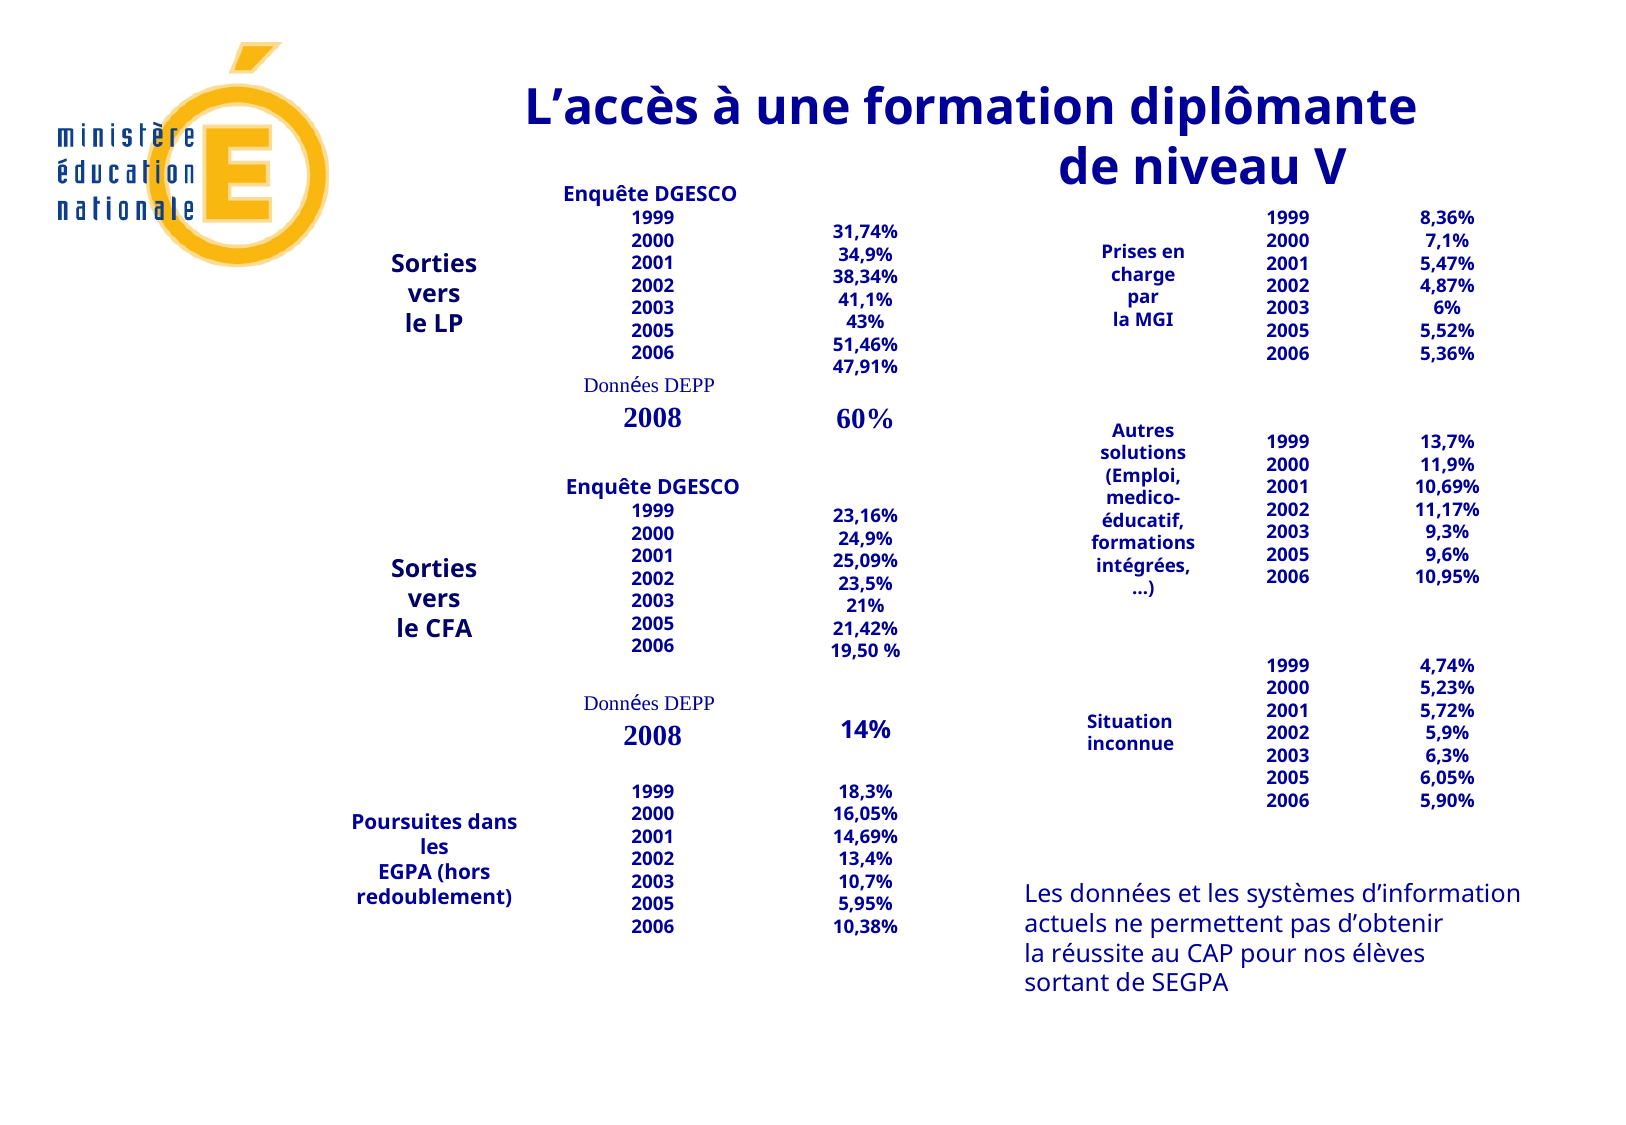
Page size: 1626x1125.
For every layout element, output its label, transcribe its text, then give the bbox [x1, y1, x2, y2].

table_cell 1999 2000 2001 2002 2003 2005 2006 [541, 771, 765, 945]
table_cell 1999 2000 2001 2002 2003 2005 2006 [1214, 643, 1362, 821]
table_cell Situation inconnue [1072, 643, 1214, 821]
table_header 1999 2000 2001 2002 2003 2005 2006 [1214, 196, 1362, 373]
text_box Les données et les systèmes d’information actuels ne permettent pas d’obtenir la réussite au CAP pour nos élèves sortant de SEGPA [1009, 869, 1544, 1005]
table_cell 23,16% 24,9% 25,09% 23,5% 21% 21,42% 19,50 % 14% [765, 454, 966, 771]
table_cell Sorties vers le CFA [328, 454, 541, 771]
table_header 8,36% 7,1% 5,47% 4,87% 6% 5,52% 5,36% [1362, 196, 1533, 373]
table_header 31,74% 34,9% 38,34% 41,1% 43% 51,46% 47,91% 60% [765, 176, 966, 454]
table_cell Autres solutions (Emploi, medico-éducatif, formations intégrées, …) [1072, 373, 1214, 643]
table_cell 13,7% 11,9% 10,69% 11,17% 9,3% 9,6% 10,95% [1362, 373, 1533, 643]
table_header Sorties vers le LP [328, 161, 541, 454]
table_cell Enquête DGESCO 1999 2000 2001 2002 2003 2005 2006 Données DEPP 2008 [541, 454, 765, 771]
table_cell Poursuites dans les EGPA (hors redoublement) [328, 771, 541, 945]
table_cell 1999 2000 2001 2002 2003 2005 2006 [1214, 373, 1362, 643]
text_box L’accès à une formation diplômante de niveau V [387, 66, 1569, 176]
table_header Enquête DGESCO 1999 2000 2001 2002 2003 2005 2006 Données DEPP 2008 [541, 176, 765, 454]
table_cell 4,74% 5,23% 5,72% 5,9% 6,3% 6,05% 5,90% [1362, 643, 1533, 821]
table_cell 18,3% 16,05% 14,69% 13,4% 10,7% 5,95% 10,38% [765, 771, 966, 945]
table_header Prises en charge par la MGI [1072, 196, 1214, 373]
picture [56, 42, 329, 273]
